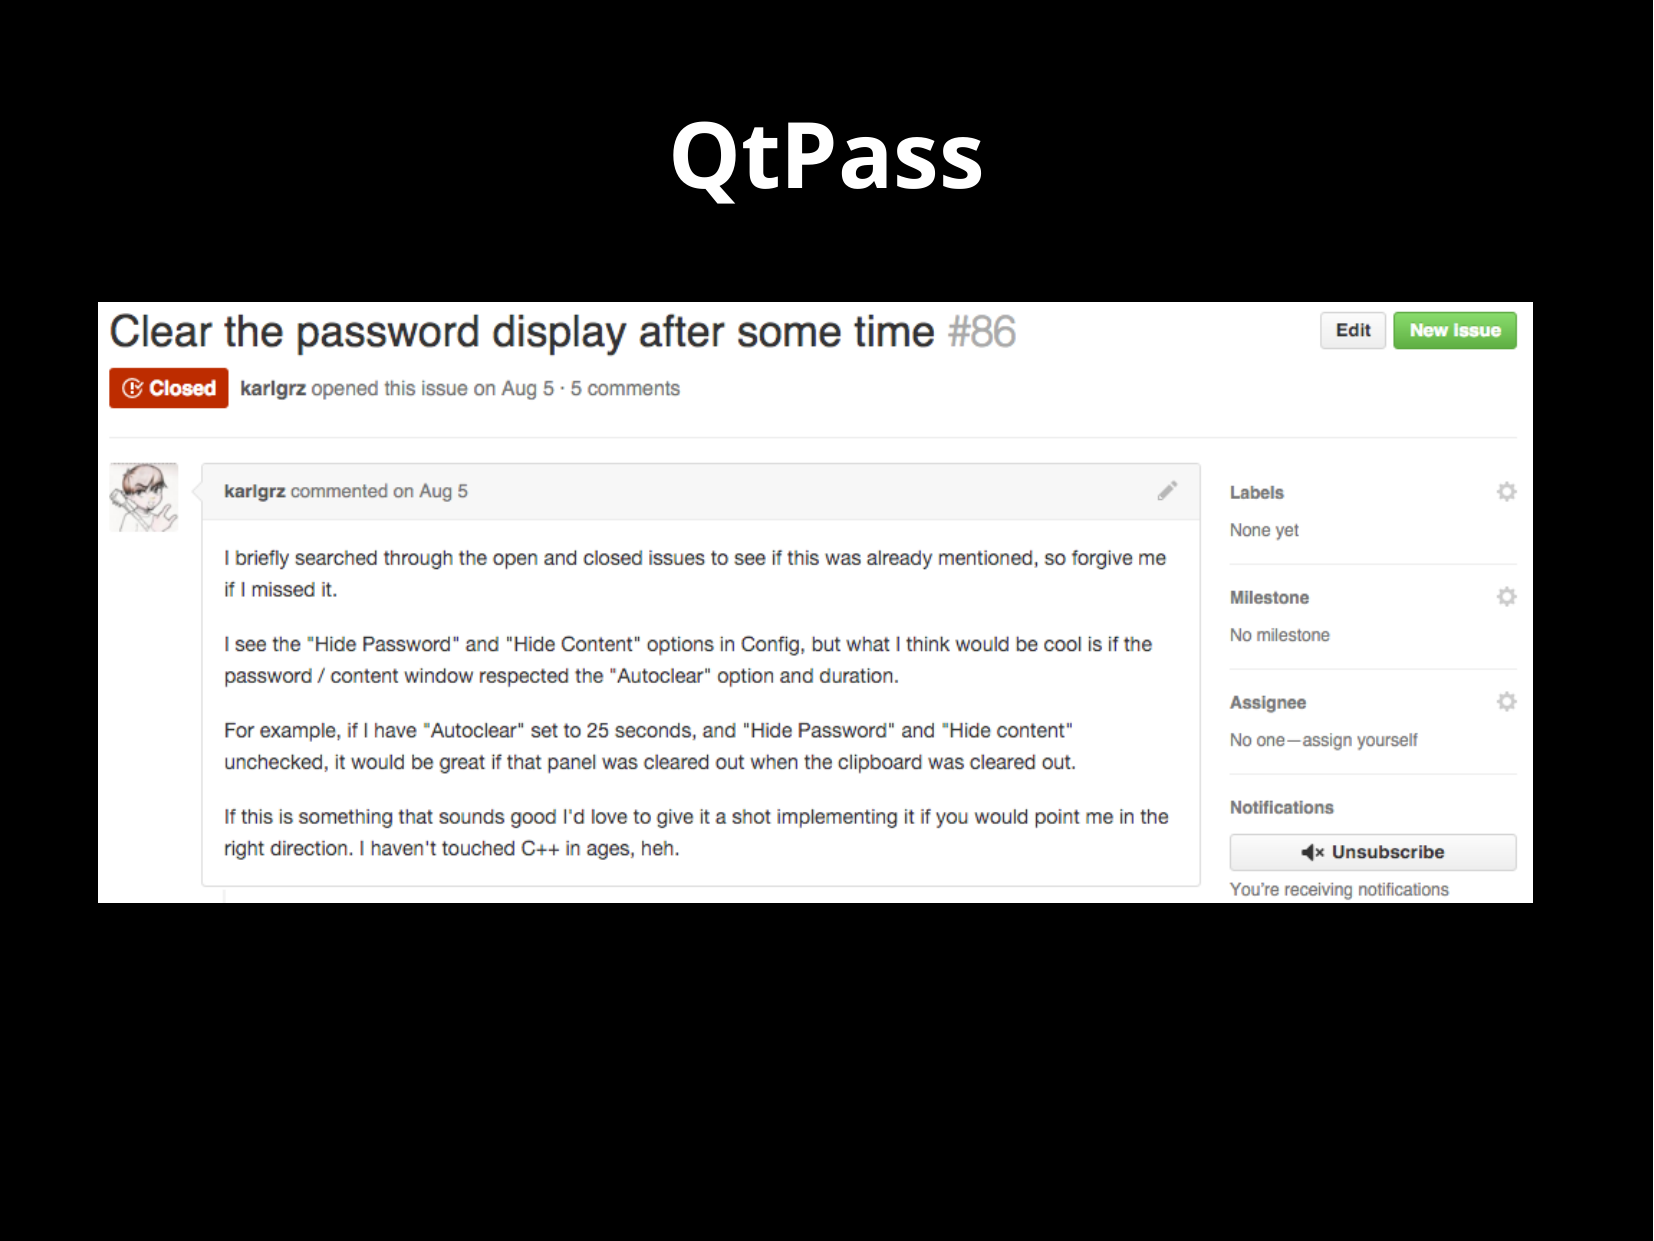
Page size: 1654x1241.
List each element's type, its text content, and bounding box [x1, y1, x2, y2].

subtitle [82, 290, 1571, 1010]
title QtPass [82, 49, 1571, 257]
picture [98, 302, 1533, 903]
